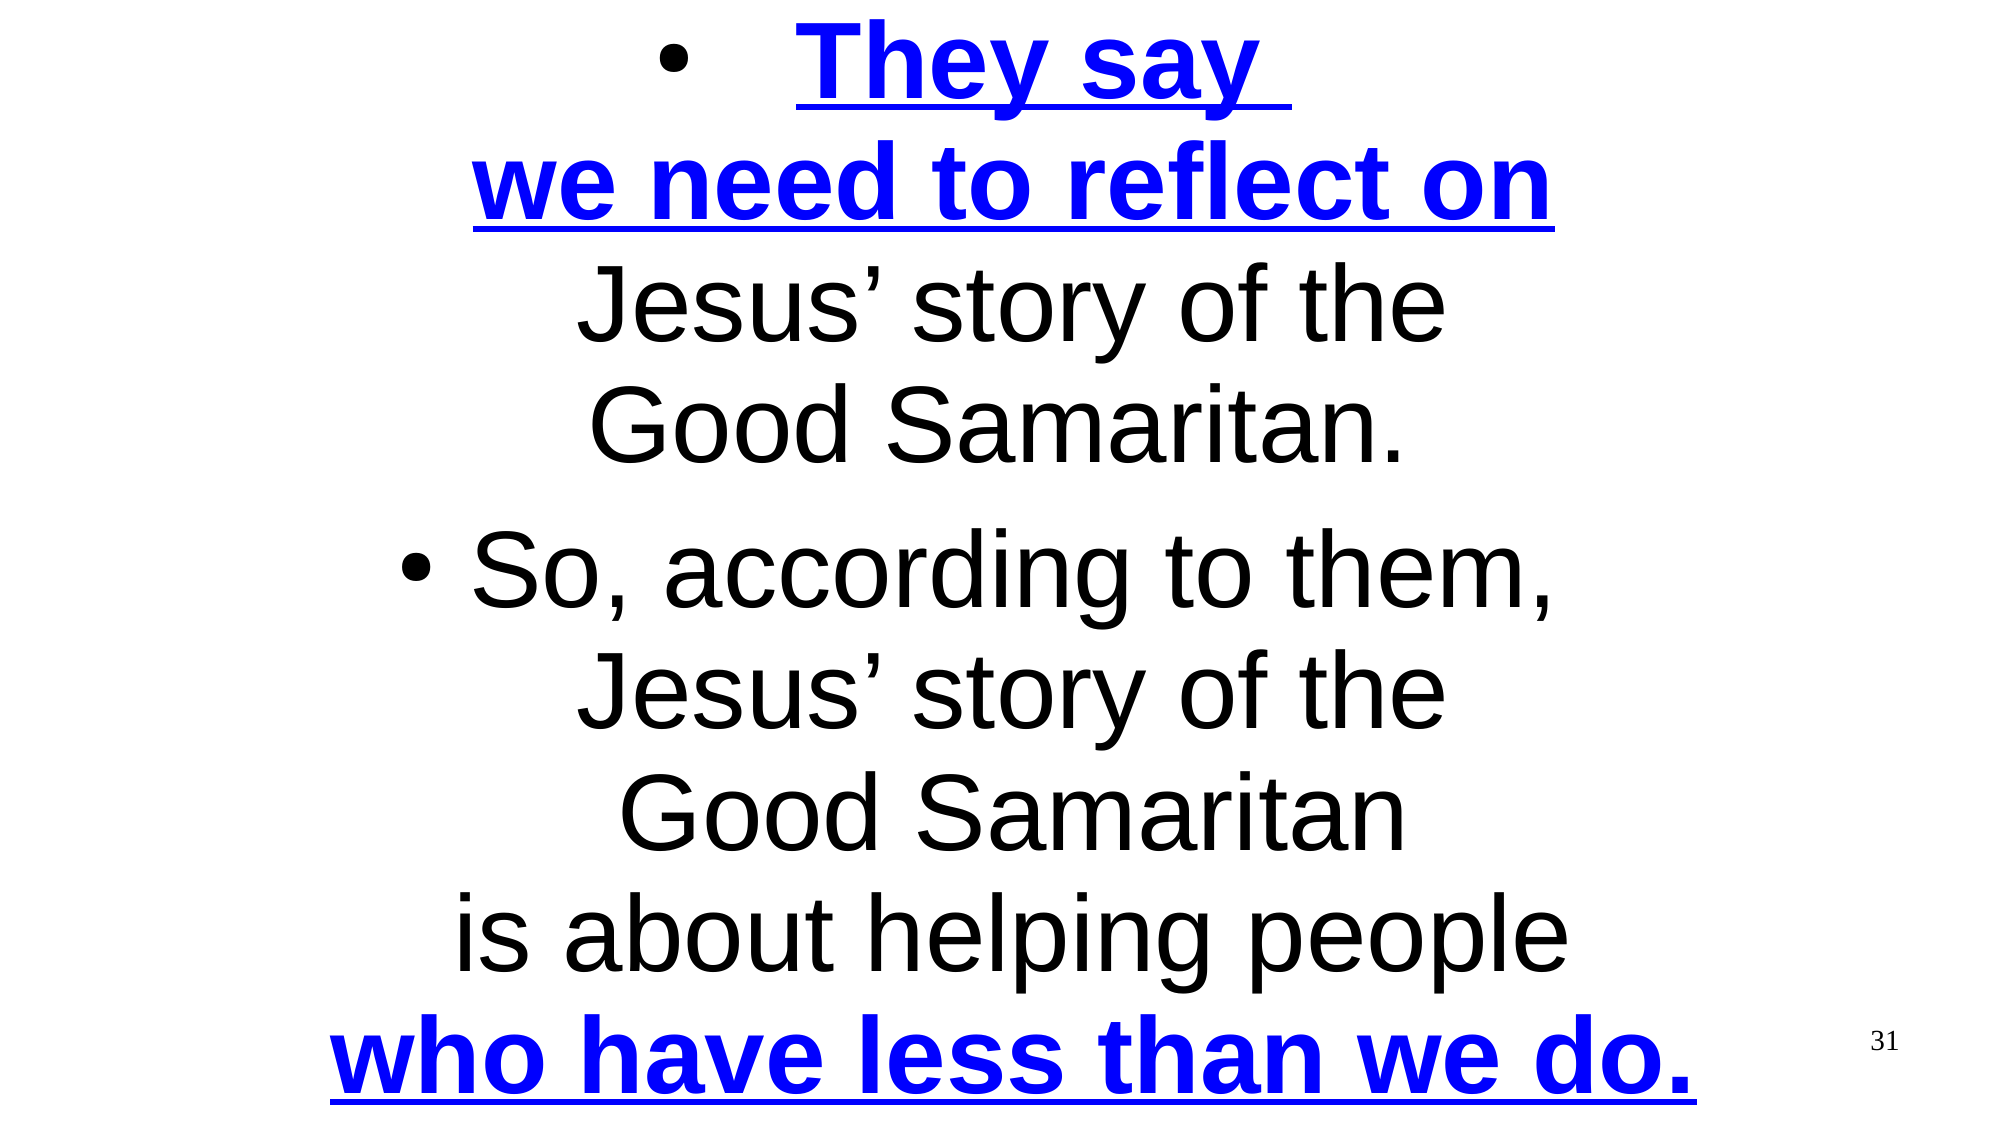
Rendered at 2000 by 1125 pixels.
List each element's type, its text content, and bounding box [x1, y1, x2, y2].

list They say we need to reflect on Jesus’ story of the Good Samaritan. So, according to them, Jesus’ story of the Good Samaritan is about helping people who have less than we do. [0, 0, 1996, 1123]
